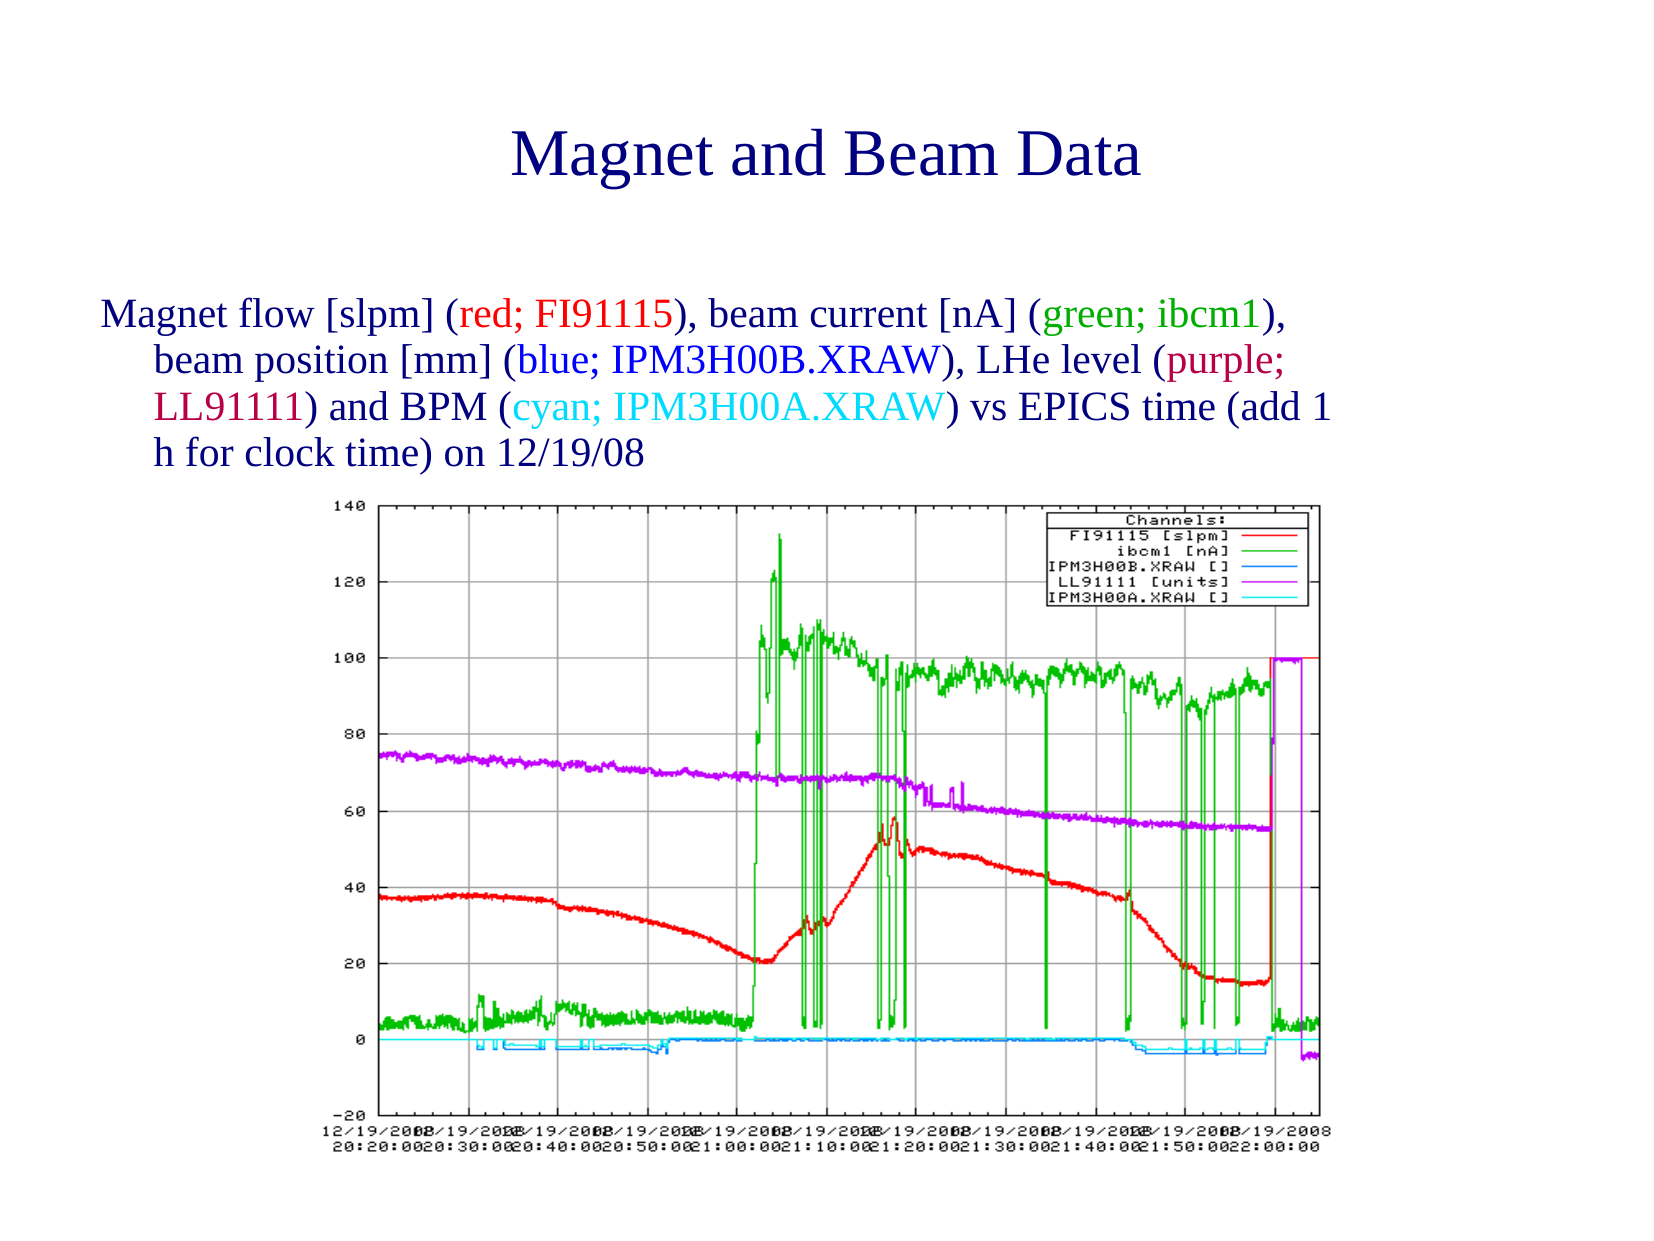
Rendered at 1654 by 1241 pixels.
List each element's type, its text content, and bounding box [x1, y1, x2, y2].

title Magnet and Beam Data [82, 49, 1571, 257]
picture [301, 487, 1352, 1163]
list Magnet flow [slpm] (red; FI91115), beam current [nA] (green; ibcm1), beam position [mm] (blue; IPM3H00B.XRAW), LHe level (purple; LL91111) and BPM (cyan; IPM3H00A.XRAW) vs EPICS time (add 1 h for clock time) on 12/19/08 [82, 290, 1351, 479]
